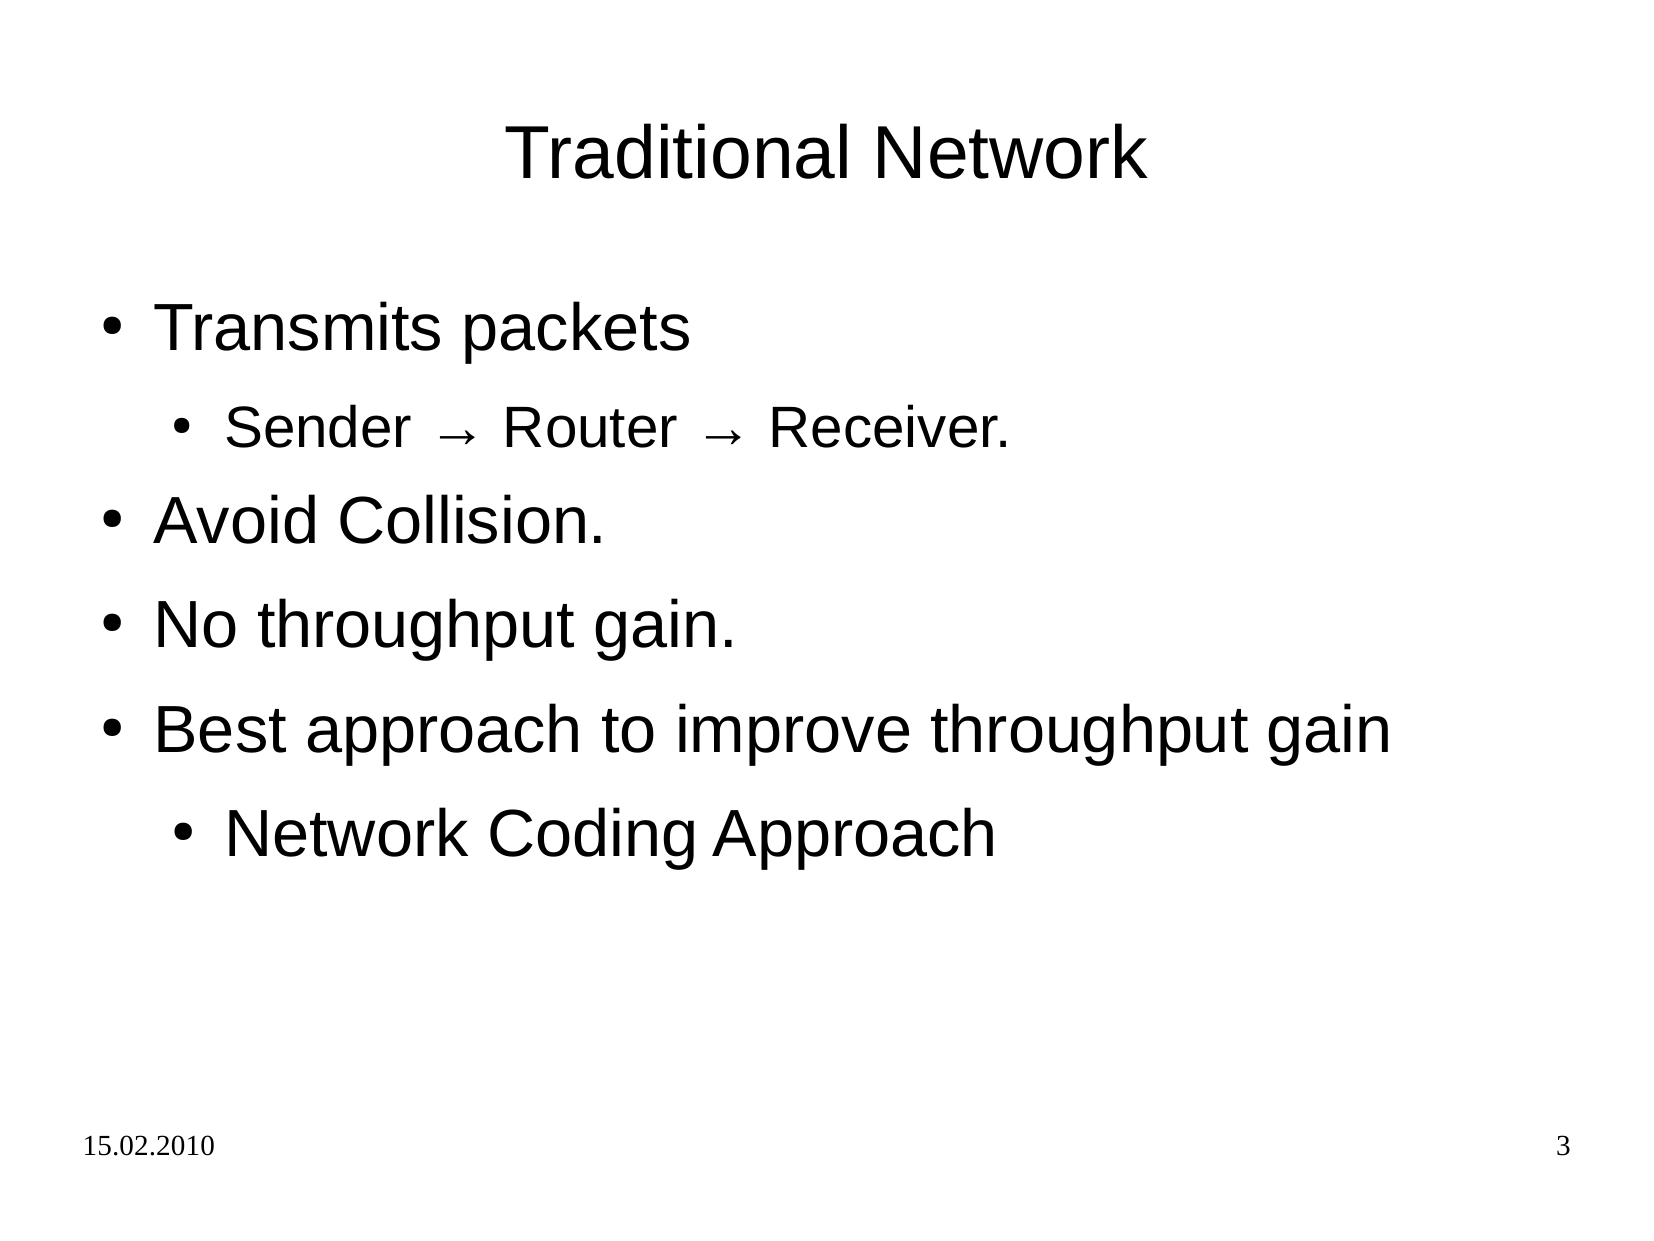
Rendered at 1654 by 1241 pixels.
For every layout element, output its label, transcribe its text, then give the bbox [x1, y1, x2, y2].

title Traditional Network [82, 56, 1571, 250]
list Transmits packets Sender → Router → Receiver. Avoid Collision. No throughput gain. Best approach to improve throughput gain Network Coding Approach [82, 290, 1571, 1109]
